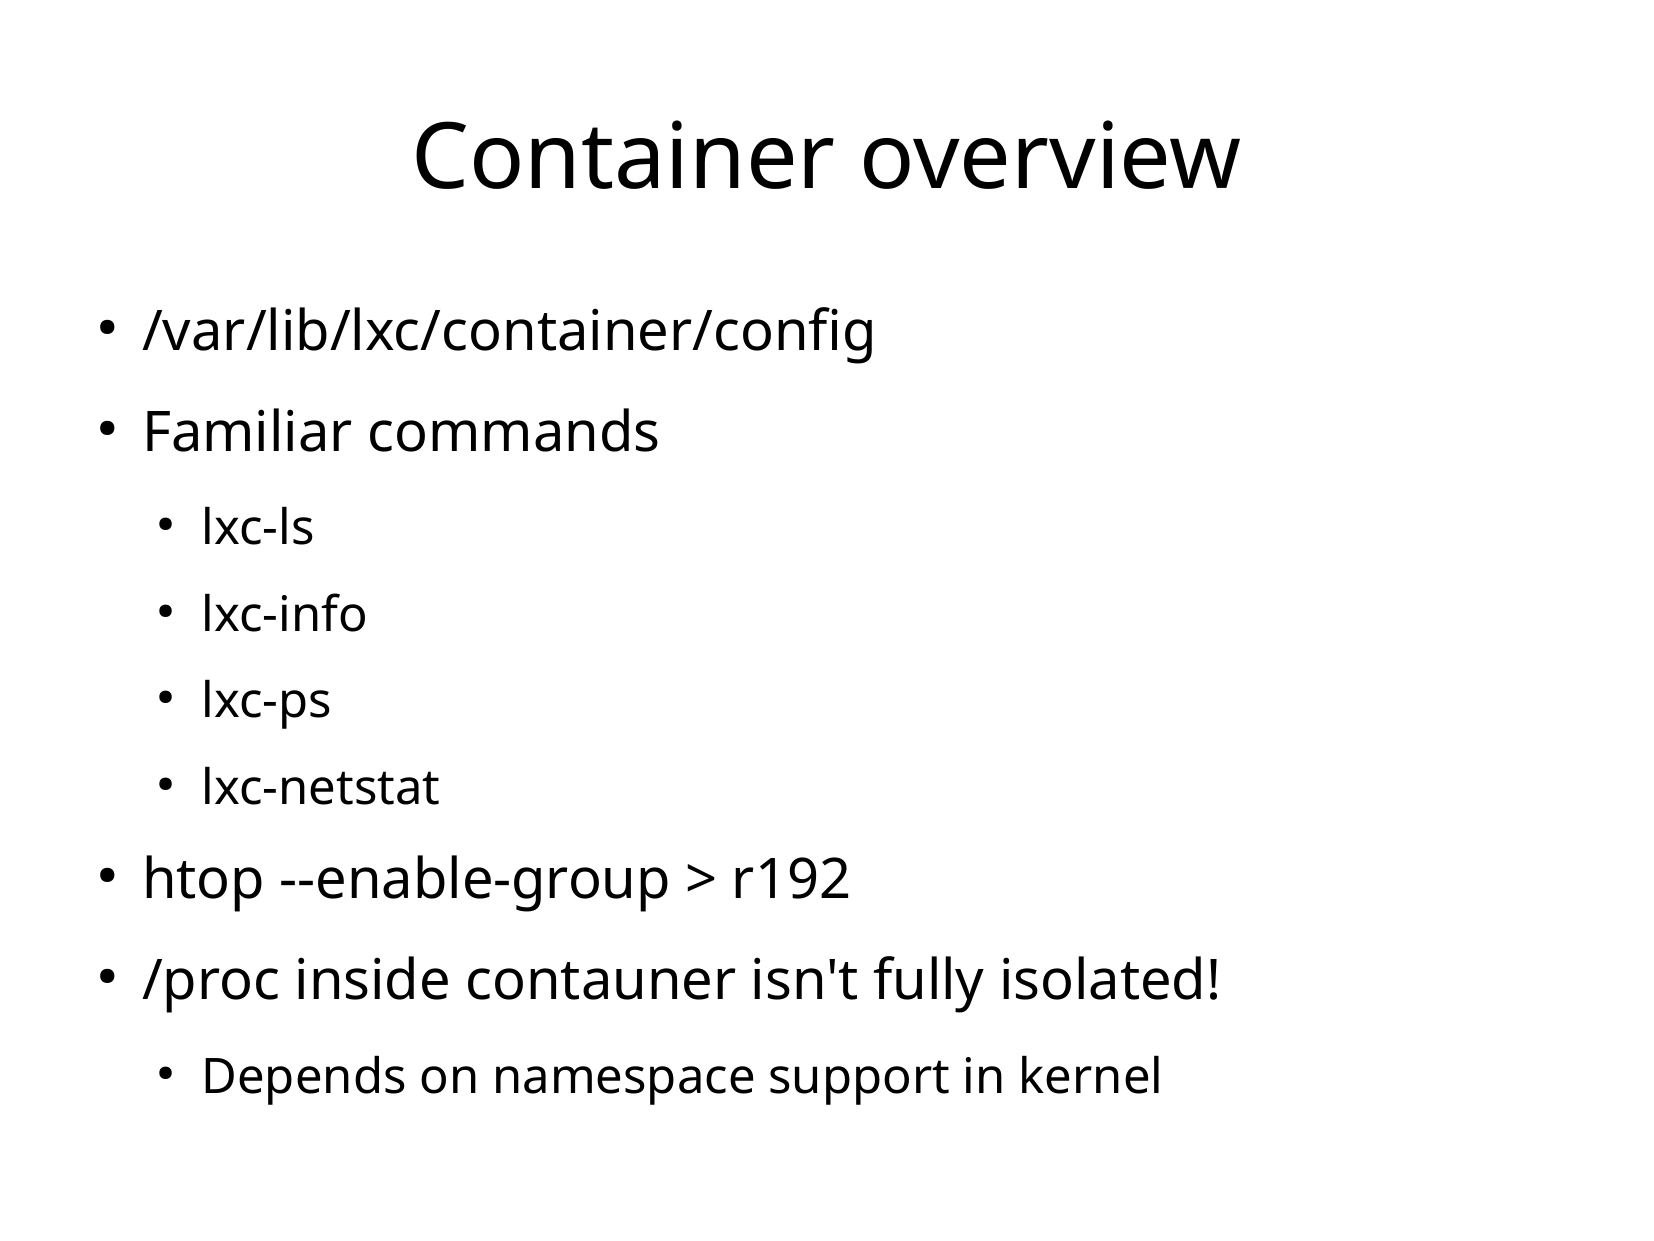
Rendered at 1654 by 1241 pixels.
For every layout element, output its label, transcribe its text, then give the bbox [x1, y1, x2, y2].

title Container overview [82, 49, 1571, 257]
list /var/lib/lxc/container/config Familiar commands lxc-ls lxc-info lxc-ps lxc-netstat htop --enable-group > r192 /proc inside contauner isn't fully isolated! Depends on namespace support in kernel [82, 290, 1571, 1109]
